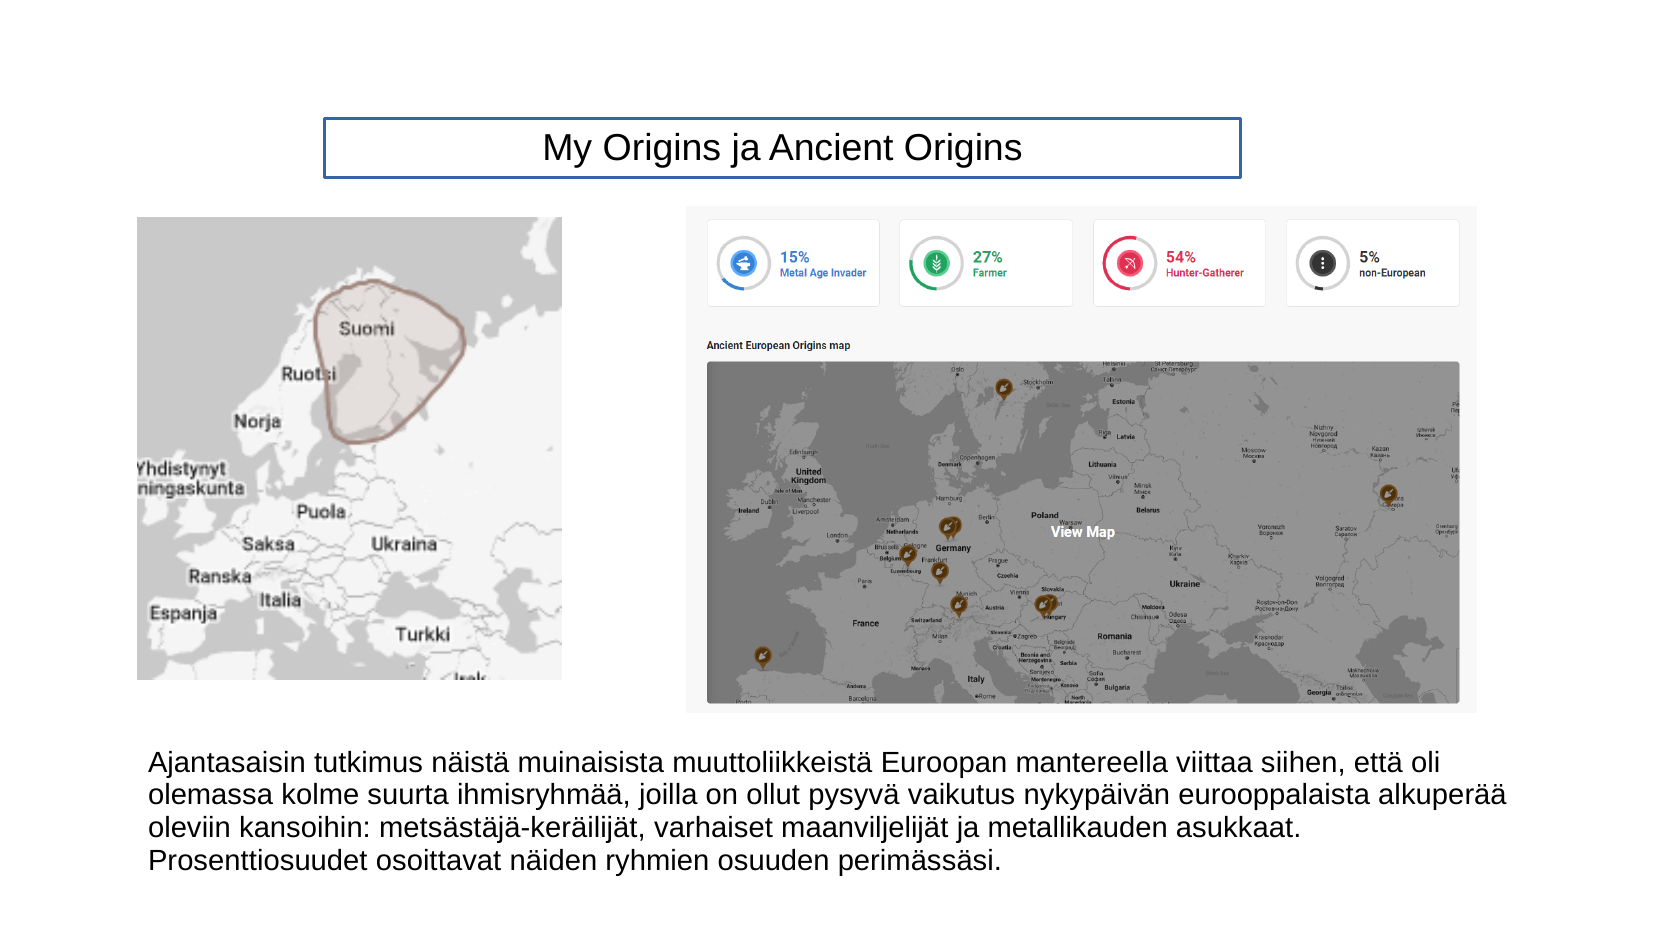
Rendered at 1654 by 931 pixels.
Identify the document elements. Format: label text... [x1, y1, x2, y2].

picture [686, 206, 1477, 713]
picture [137, 217, 562, 680]
text_box Ajantasaisin tutkimus näistä muinaisista muuttoliikkeistä Euroopan mantereella viittaa siihen, että oli olemassa kolme suurta ihmisryhmää, joilla on ollut pysyvä vaikutus nykypäivän eurooppalaista alkuperää oleviin kansoihin: metsästäjä-keräilijät, varhaiset maanviljelijät ja metallikauden asukkaat. Prosenttiosuudet osoittavat näiden ryhmien osuuden perimässäsi. [133, 738, 1536, 778]
text_box My Origins ja Ancient Origins [324, 118, 1241, 178]
